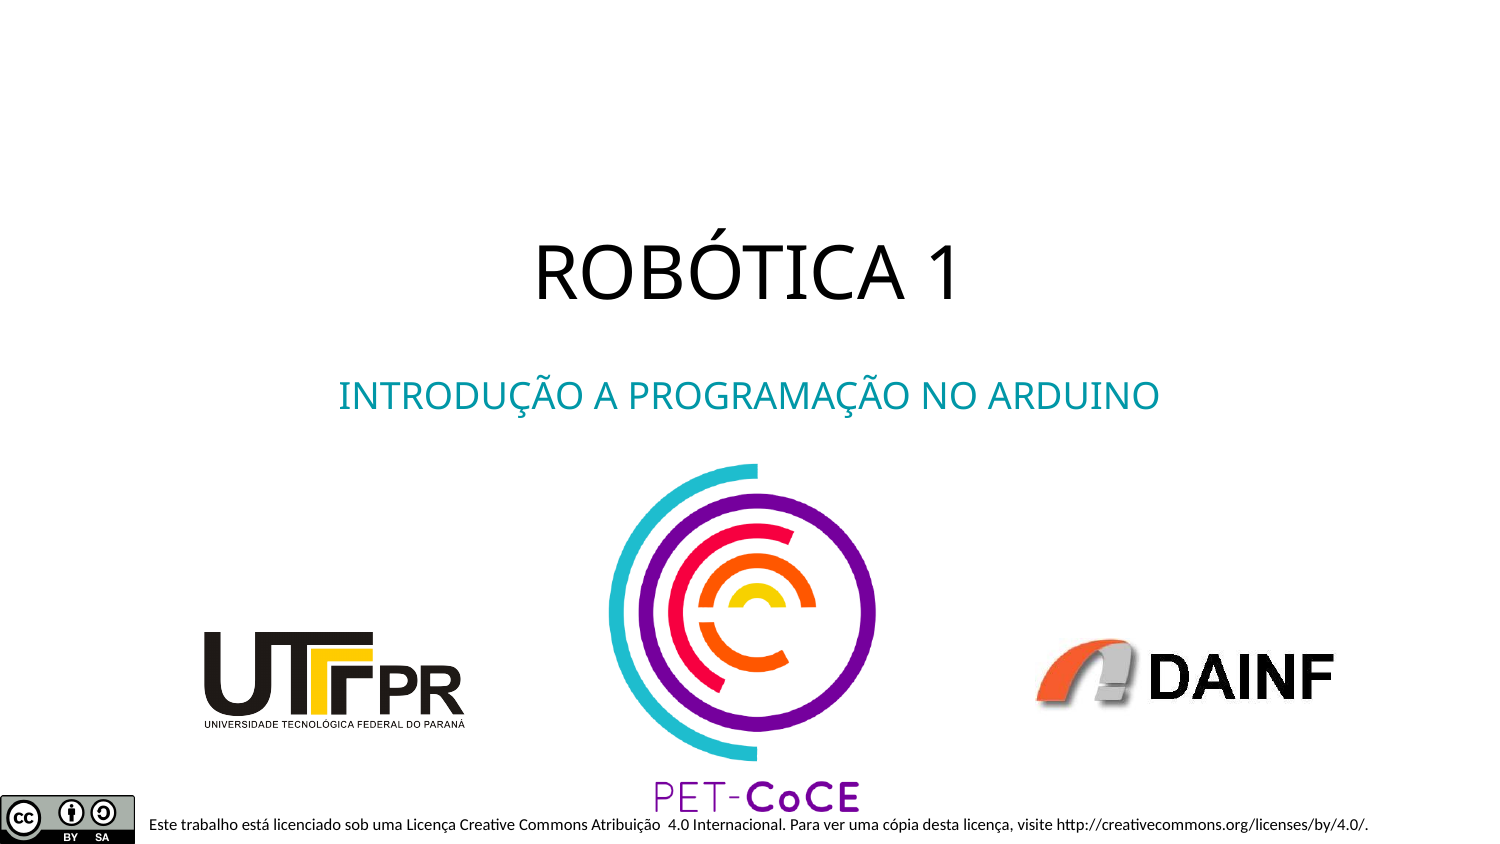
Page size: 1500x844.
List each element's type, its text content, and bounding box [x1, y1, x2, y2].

picture [0, 795, 134, 844]
picture [1035, 638, 1348, 722]
title ROBÓTICA 1 [51, 45, 1449, 330]
picture [594, 487, 906, 795]
picture [204, 632, 465, 728]
text_box Este trabalho está licenciado sob uma Licença Creative Commons Atribuição 4.0 Internacional. Para ver uma cópia desta licença, visite http://creativecommons.org/licenses/by/4.0/. [134, 795, 1500, 844]
subtitle INTRODUÇÃO A PROGRAMAÇÃO NO ARDUINO [51, 356, 1449, 487]
